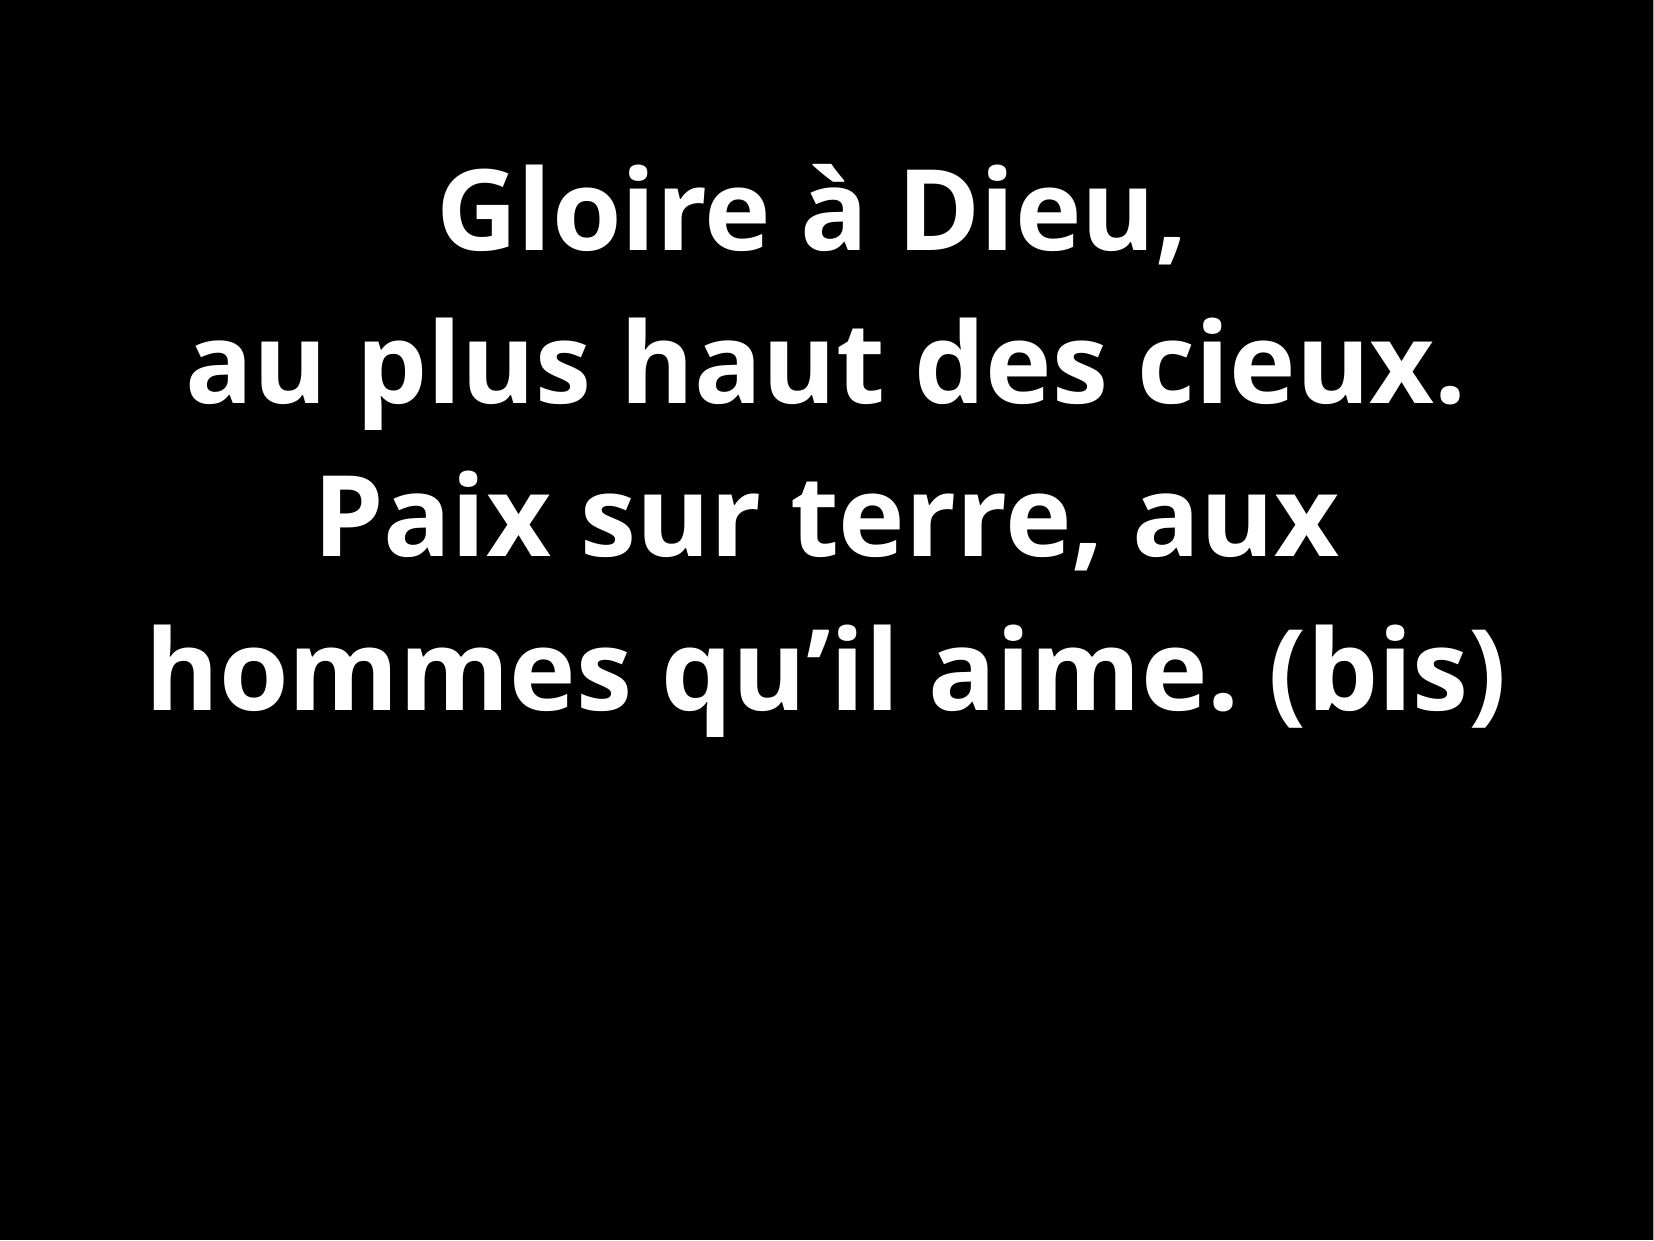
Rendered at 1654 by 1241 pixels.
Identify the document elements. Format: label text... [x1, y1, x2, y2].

subtitle Gloire à Dieu, au plus haut des cieux. Paix sur terre, aux hommes qu’il aime. (bis) [82, 0, 1571, 1218]
